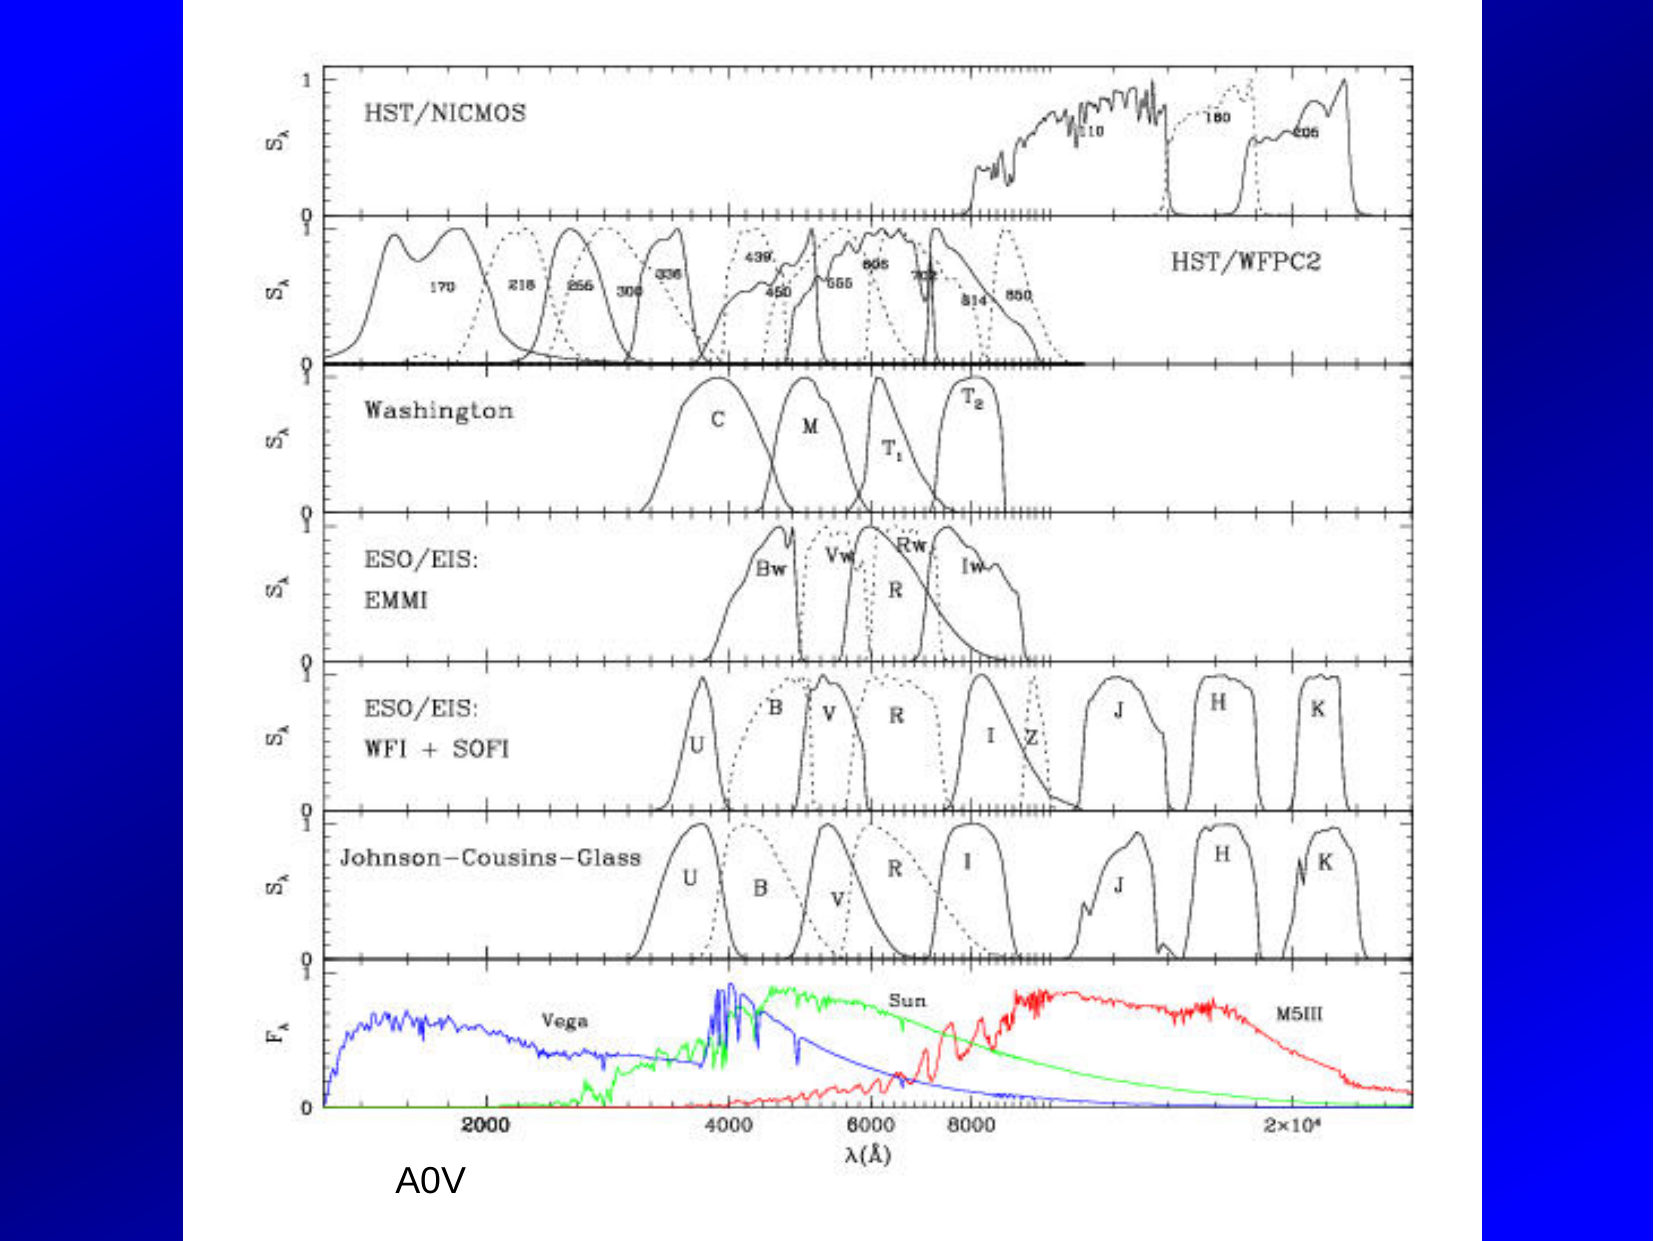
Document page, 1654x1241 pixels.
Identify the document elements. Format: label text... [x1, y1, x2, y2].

picture [183, 0, 1482, 1241]
text_box A0V [380, 1151, 482, 1209]
